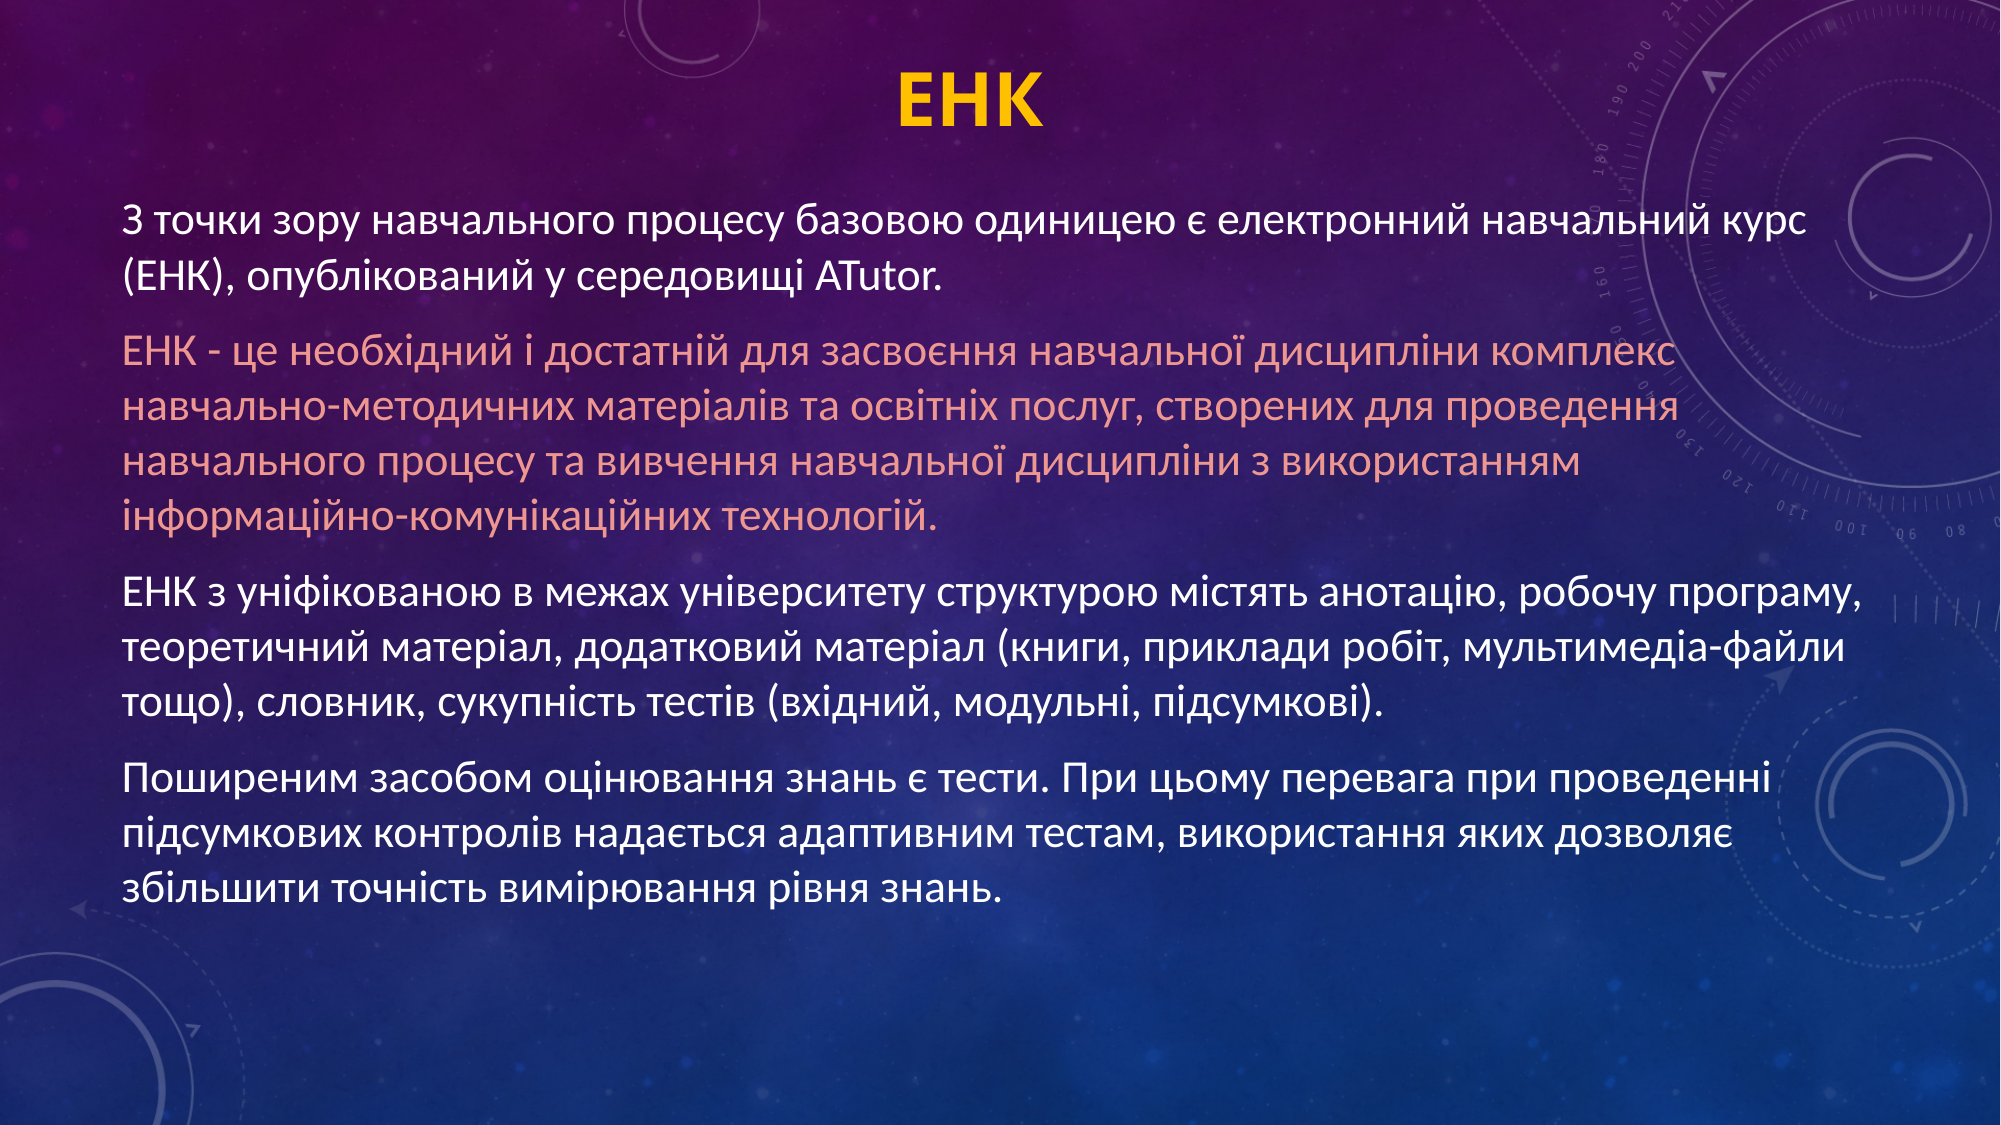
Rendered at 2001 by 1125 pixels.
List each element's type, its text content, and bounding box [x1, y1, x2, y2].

picture [0, 0, 2001, 1125]
list З точки зору навчального процесу базовою одиницею є електронний навчальний курс (ЕНК), опублікований у середовищі ATutor. ЕНК - це необхідний і достатній для засвоєння навчальної дисципліни комплекс навчально-методичних матеріалів та освітніх послуг, створених для проведення навчального процесу та вивчення навчальної дисципліни з використанням інформаційно-комунікаційних технологій. ЕНК з уніфікованою в межах університету структурою містять анотацію, робочу програму, теоретичний матеріал, додатковий матеріал (книги, приклади робіт, мультимедіа-файли тощо), словник, сукупність тестів (вхідний, модульні, підсумкові). Поширеним засобом оцінювання знань є тести. При цьому перевага при проведенні підсумкових контролів надається адаптивним тестам, використання яких дозволяє збільшити точність вимірювання рівня знань. [106, 181, 1885, 1076]
title ЕНК [138, 28, 1801, 164]
